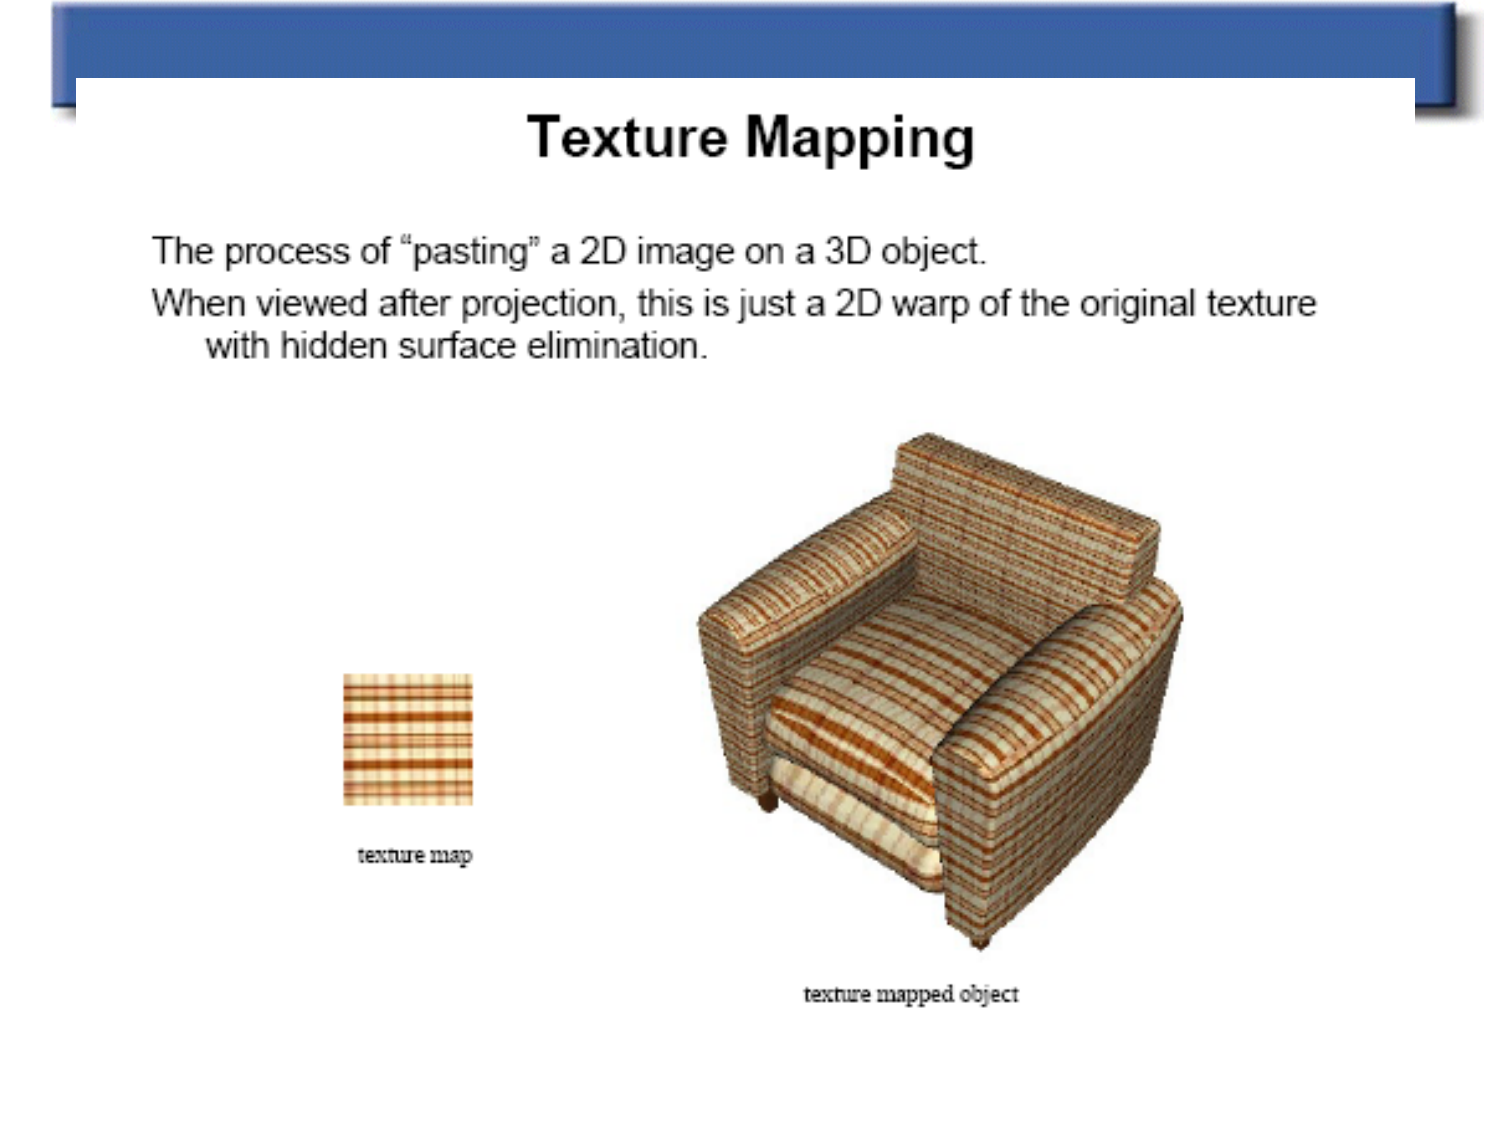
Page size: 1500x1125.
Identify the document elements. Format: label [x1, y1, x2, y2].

picture [50, 0, 1484, 1040]
